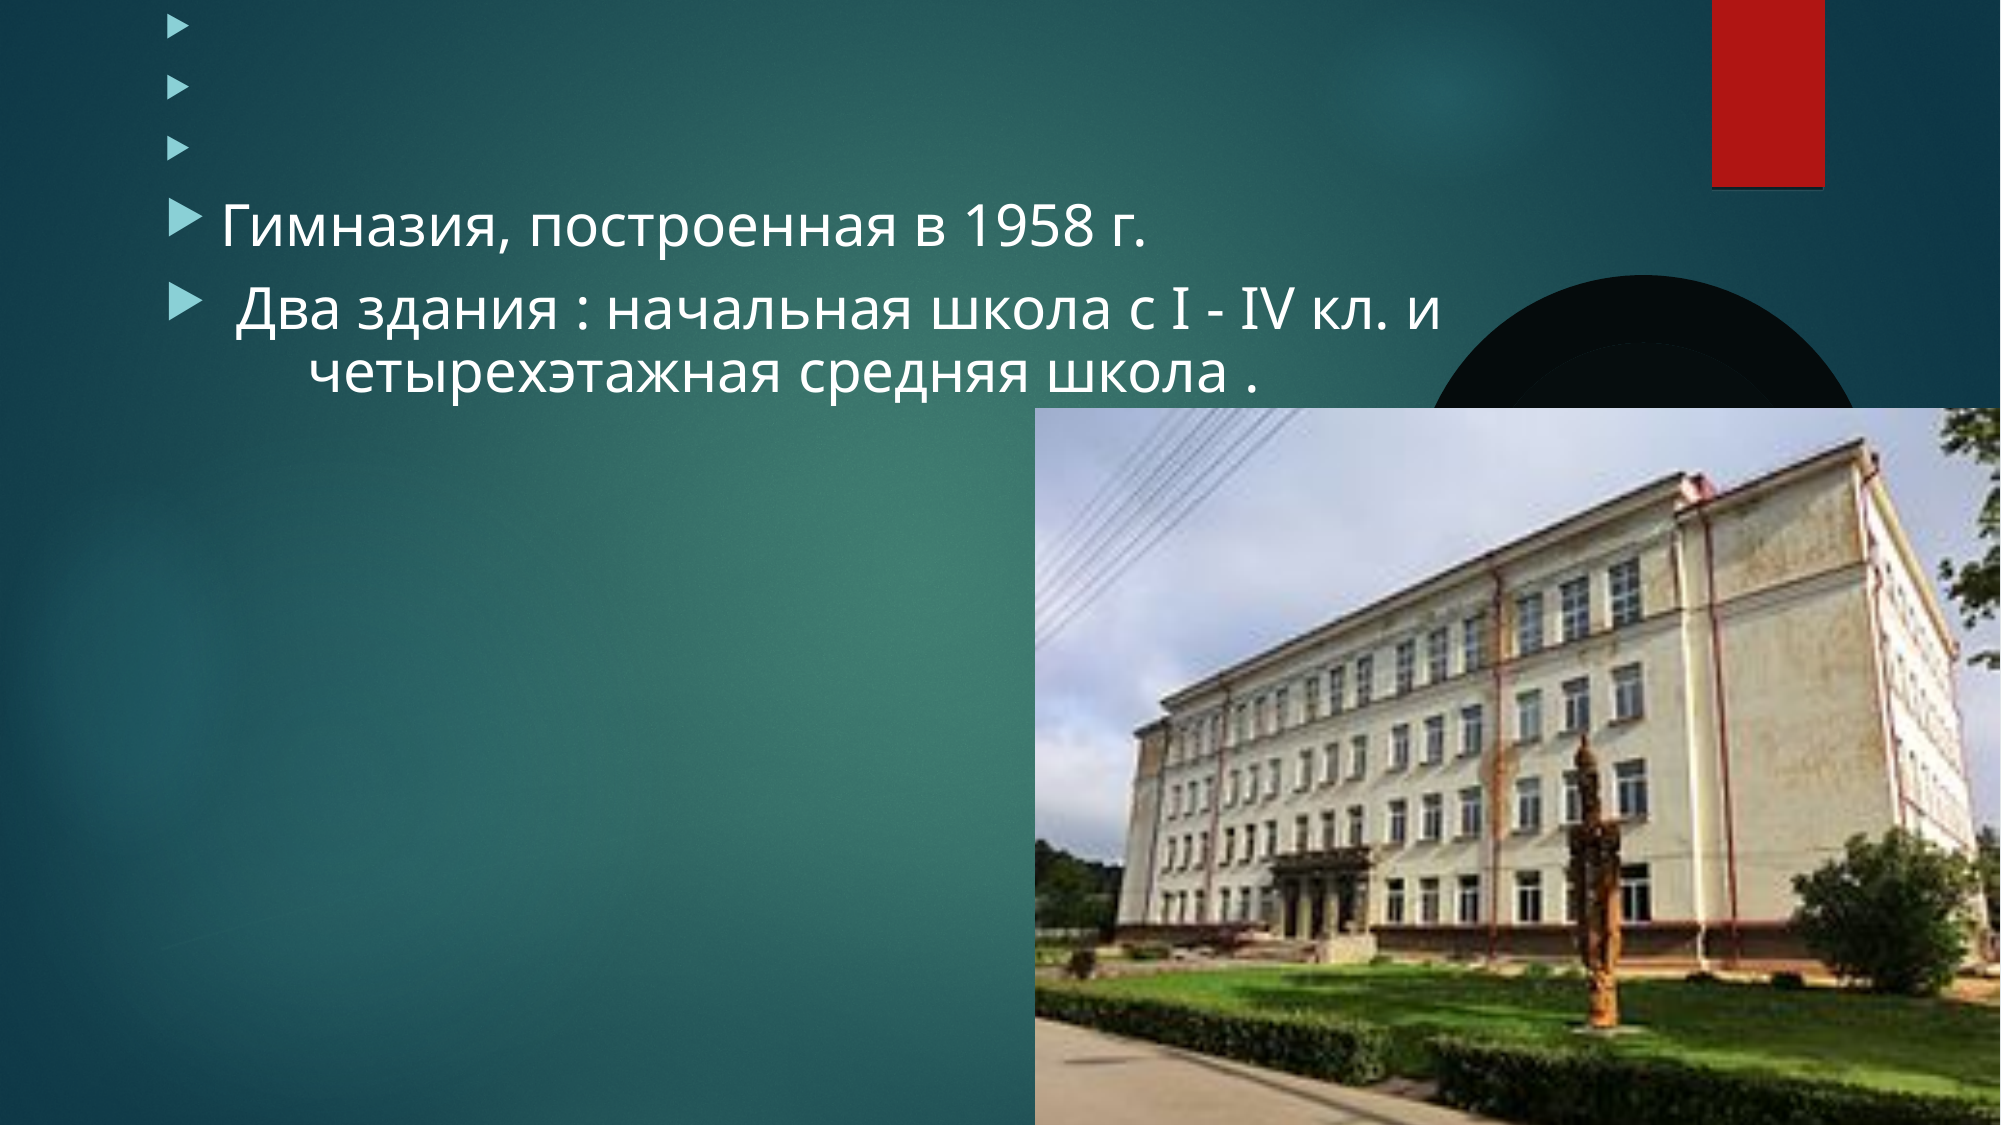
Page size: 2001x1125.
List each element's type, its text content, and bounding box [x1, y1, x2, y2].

list Гимназия, построенная в 1958 г. Два здания : начальная школа с I - IV кл. и четырехэтажная средняя школа . [149, 0, 1467, 1125]
picture [1035, 408, 2000, 1125]
